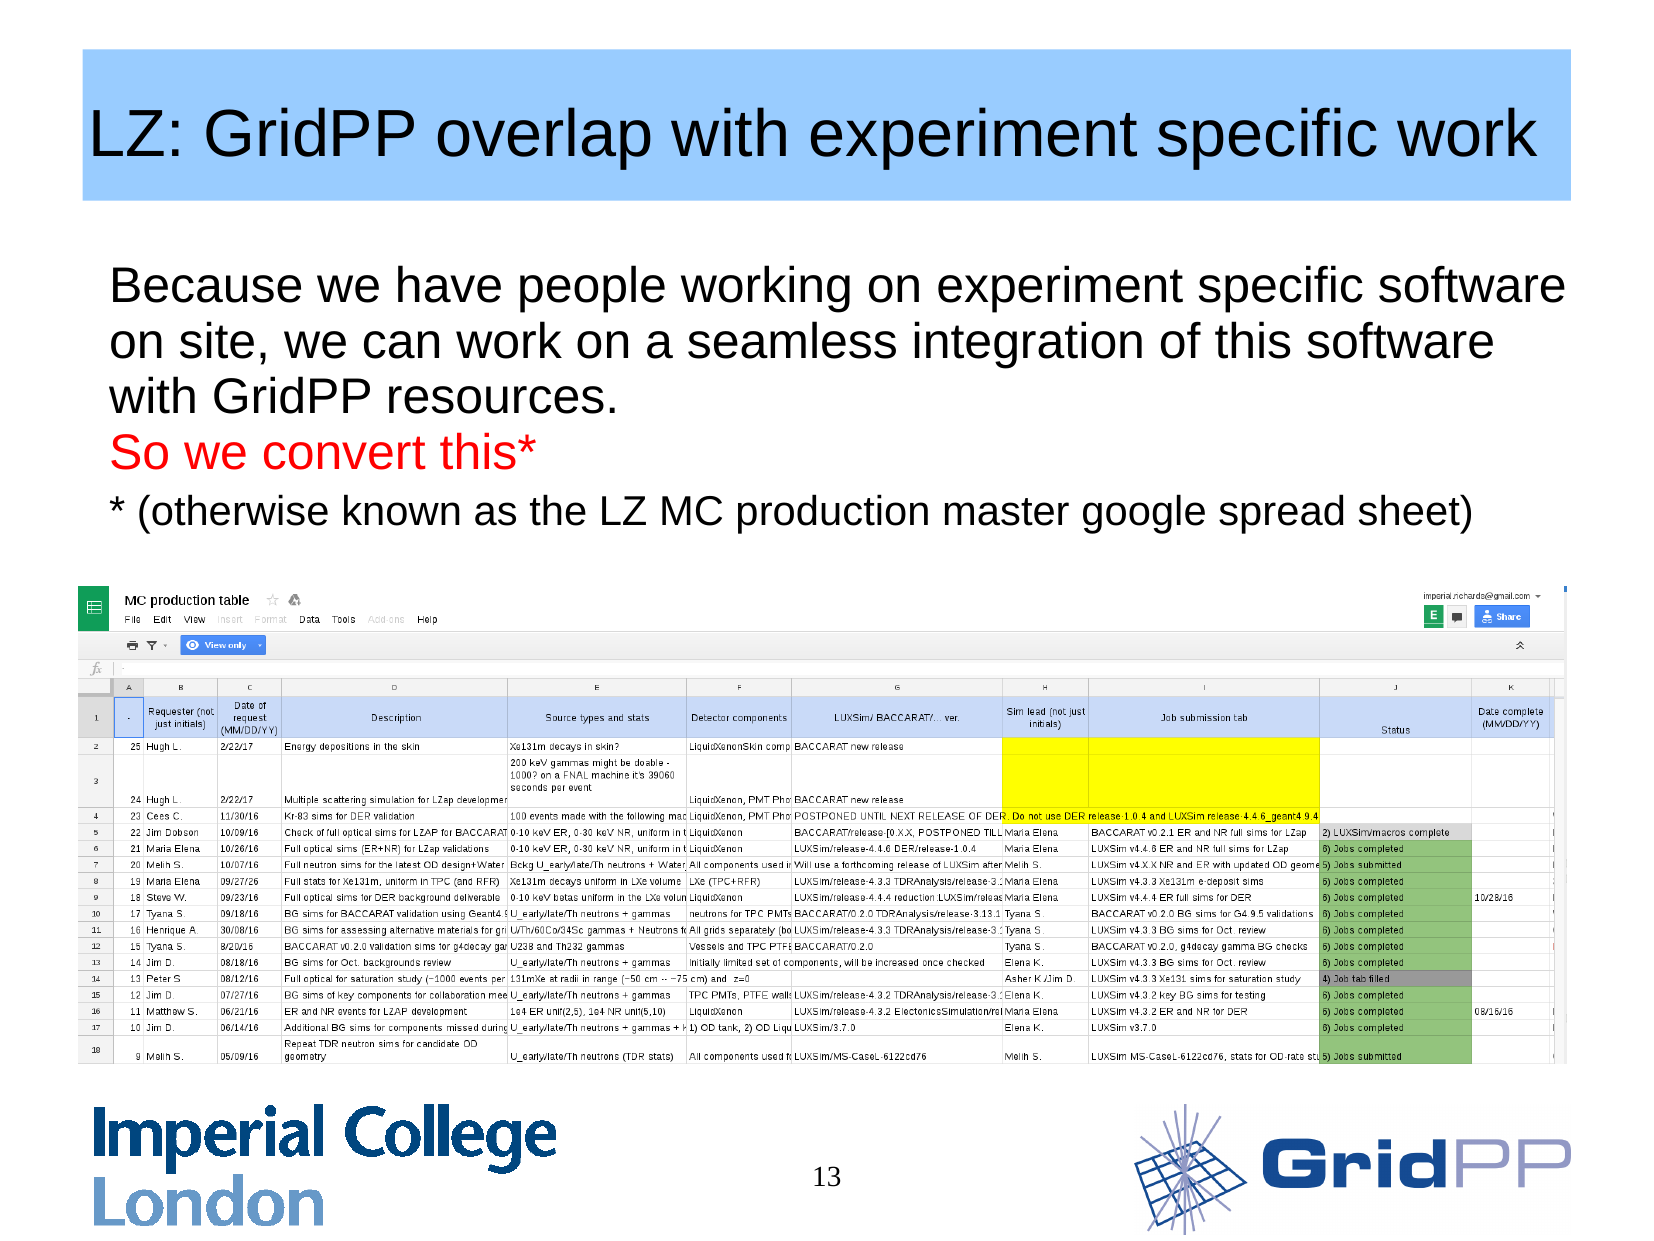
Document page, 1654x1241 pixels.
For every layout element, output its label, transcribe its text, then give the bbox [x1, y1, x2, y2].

text_box Because we have people working on experiment specific software on site, we can work on a seamless integration of this software with GridPP resources. So we convert this* * (otherwise known as the LZ MC production master google spread sheet) [94, 249, 1583, 544]
title LZ: GridPP overlap with experiment specific work [82, 49, 1571, 201]
picture [78, 586, 1567, 1064]
picture [1134, 1104, 1571, 1235]
picture [94, 1104, 556, 1226]
